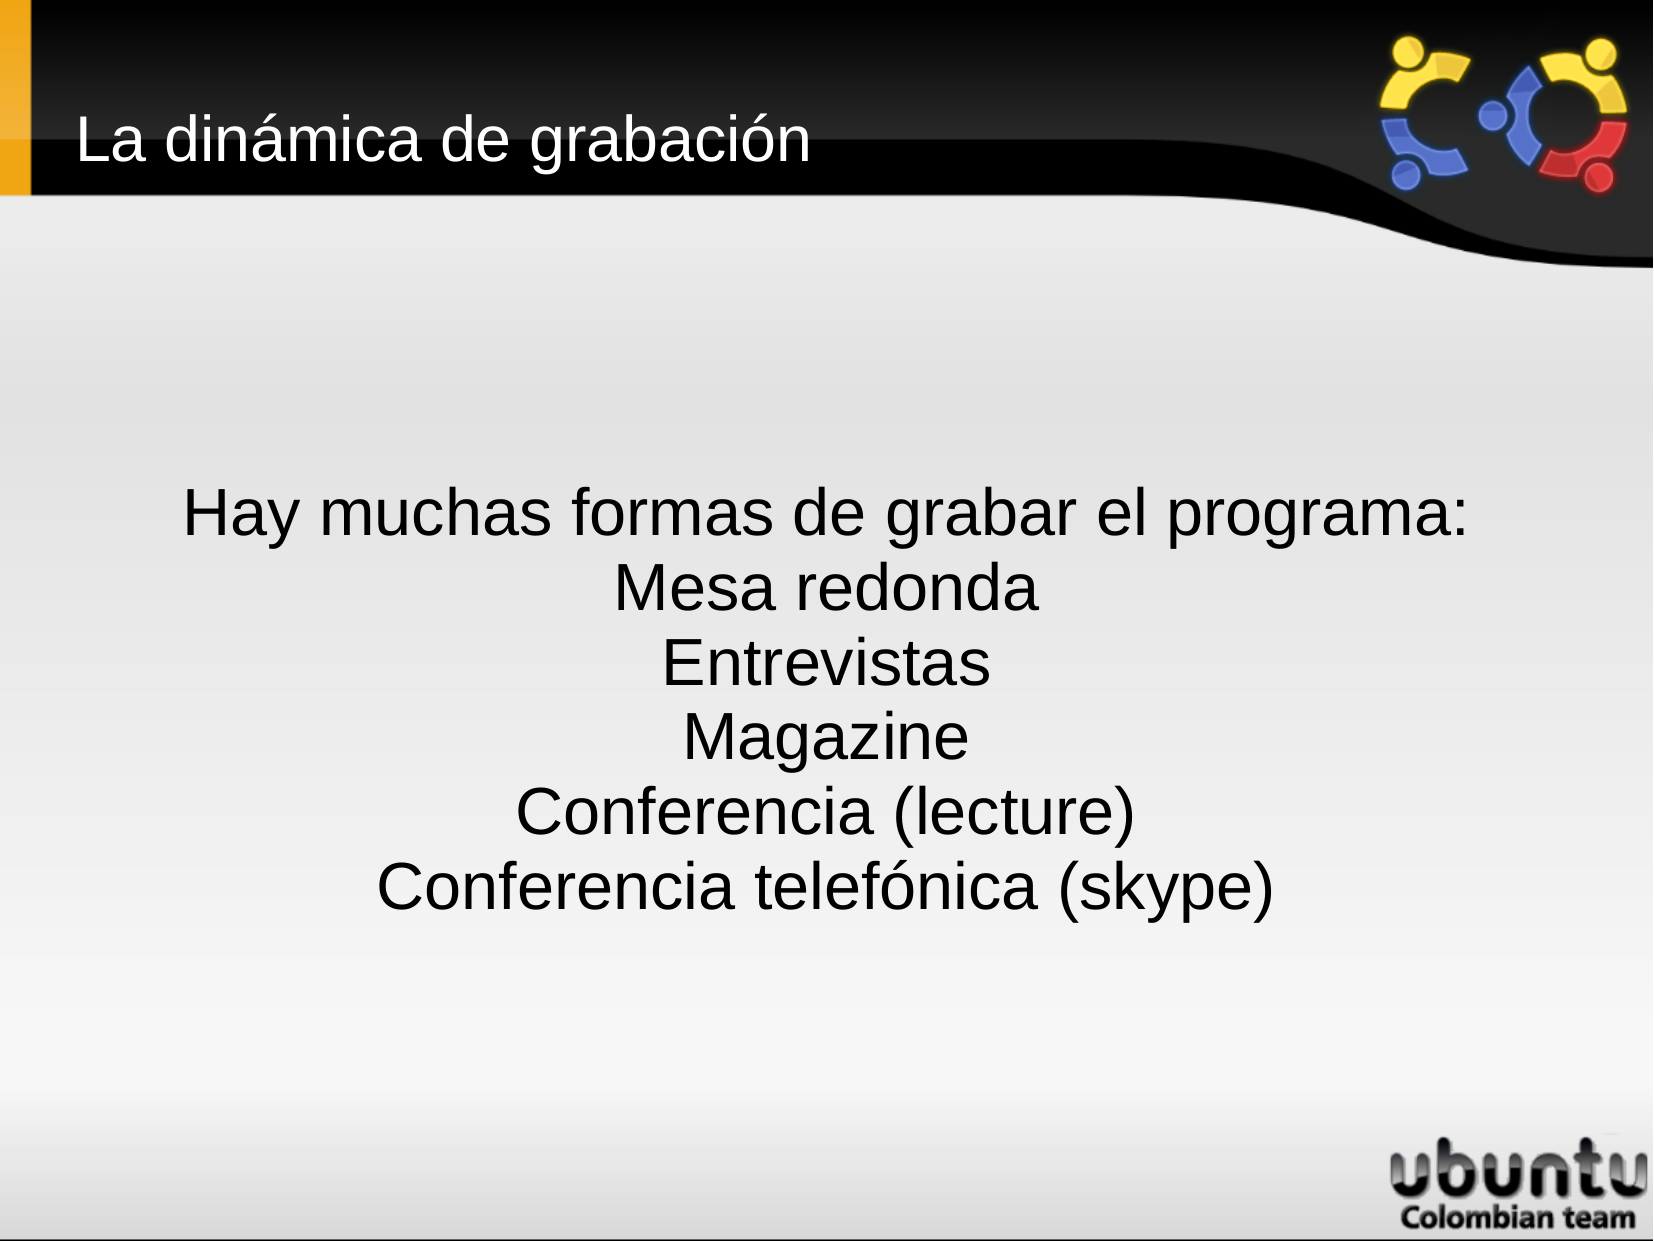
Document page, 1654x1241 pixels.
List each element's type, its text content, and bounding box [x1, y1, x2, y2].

subtitle Hay muchas formas de grabar el programa: Mesa redonda Entrevistas Magazine Conferencia (lecture) Conferencia telefónica (skype) [82, 290, 1571, 1109]
title La dinámica de grabación [75, 52, 1426, 226]
picture [0, 0, 1653, 1241]
